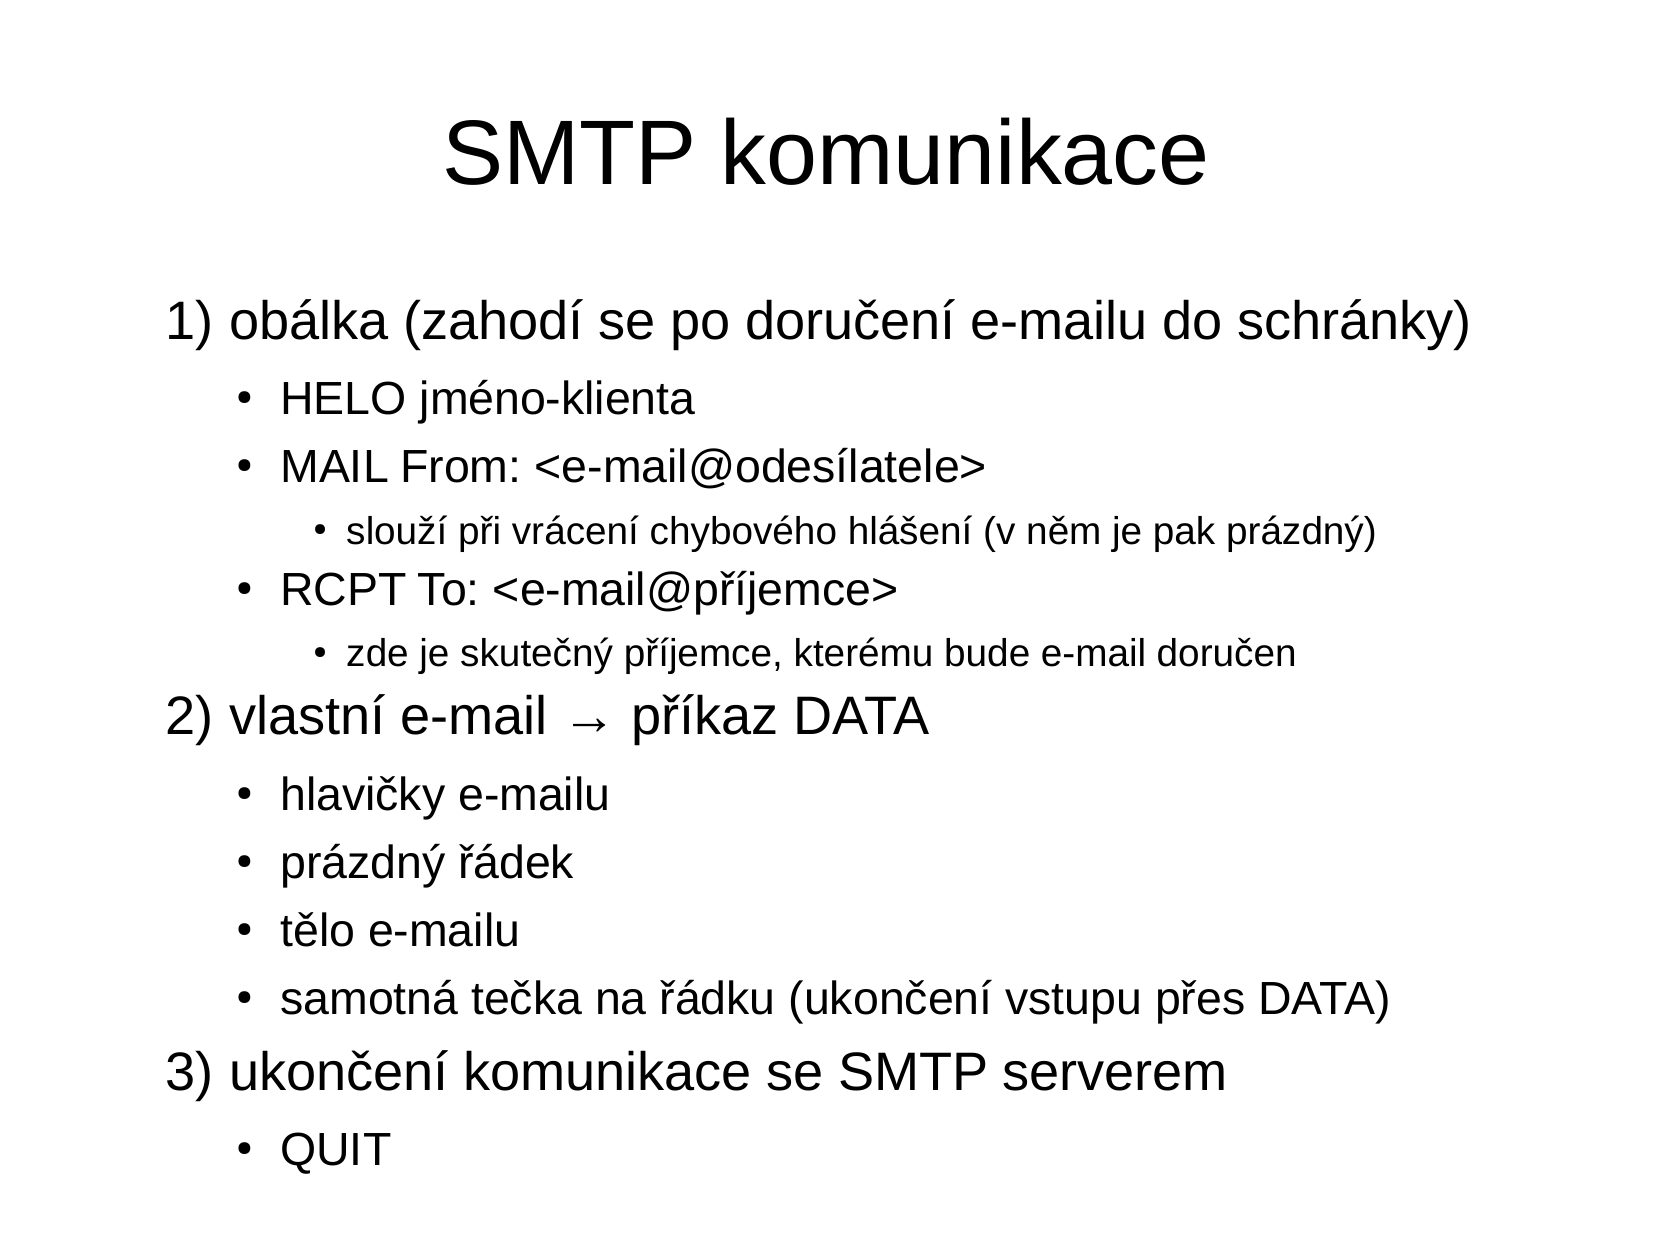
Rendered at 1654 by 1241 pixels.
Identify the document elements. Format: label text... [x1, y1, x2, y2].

title SMTP komunikace [82, 49, 1571, 257]
list obálka (zahodí se po doručení e-mailu do schránky) HELO jméno-klienta MAIL From: <e-mail@odesílatele> slouží při vrácení chybového hlášení (v něm je pak prázdný) RCPT To: <e-mail@příjemce> zde je skutečný příjemce, kterému bude e-mail doručen vlastní e-mail → příkaz DATA hlavičky e-mailu prázdný řádek tělo e-mailu samotná tečka na řádku (ukončení vstupu přes DATA) ukončení komunikace se SMTP serverem QUIT [82, 290, 1571, 1182]
